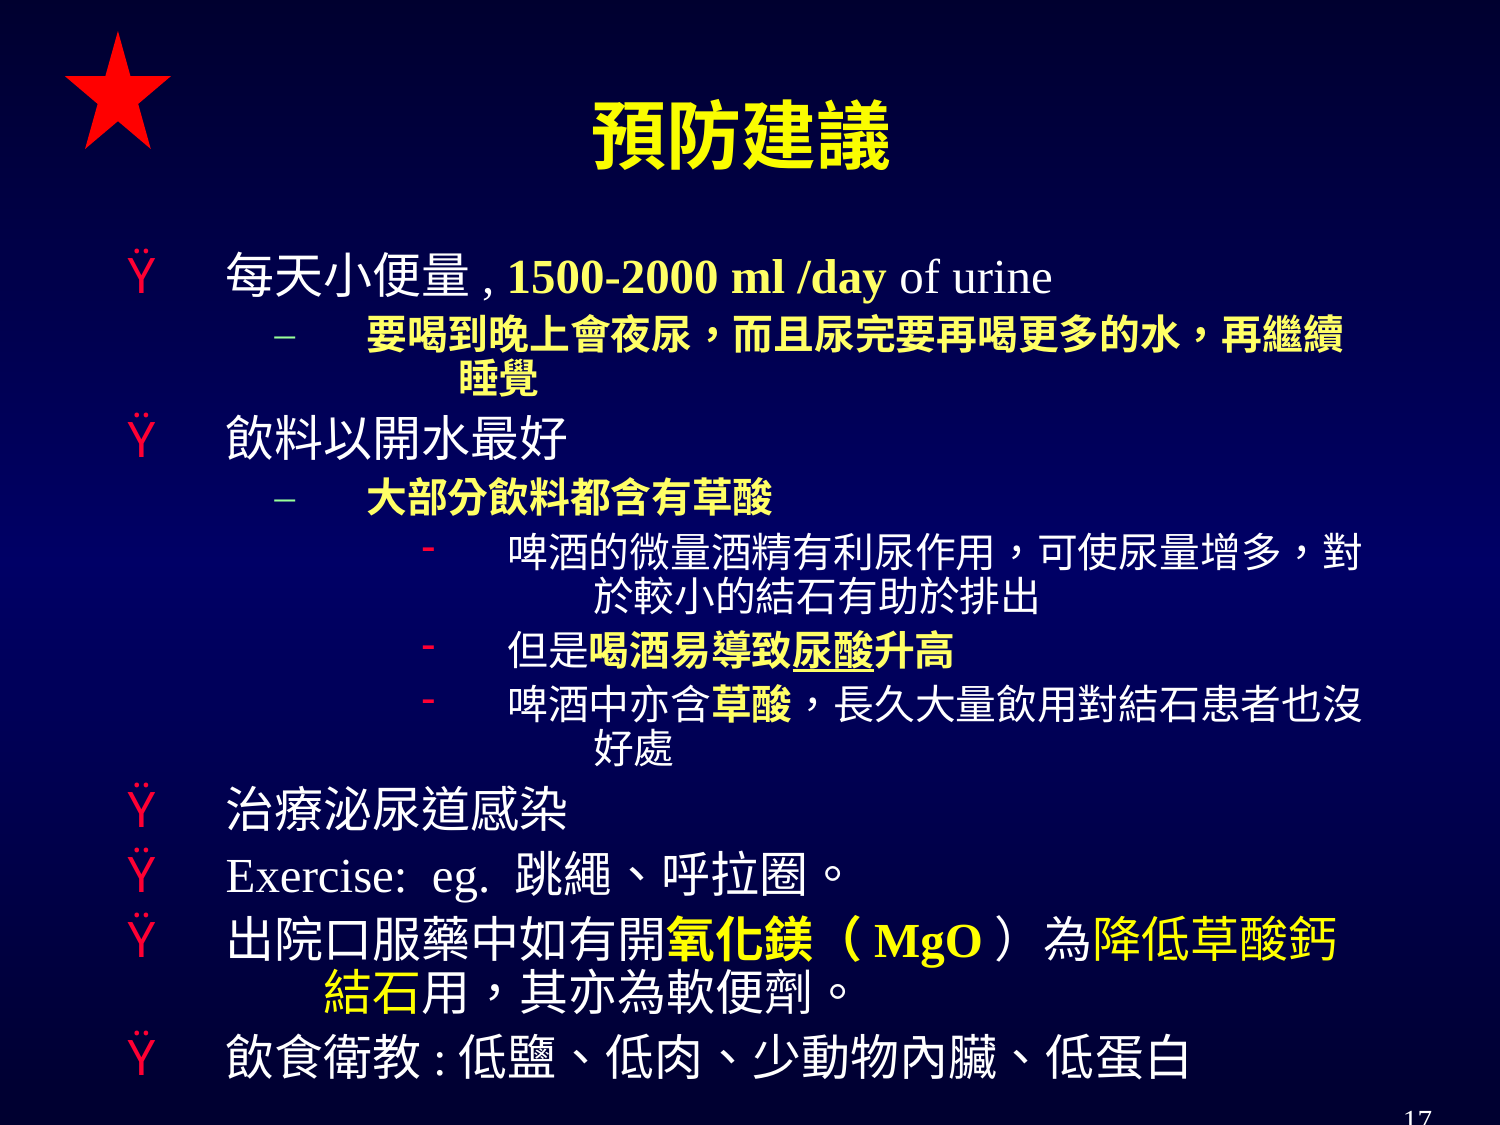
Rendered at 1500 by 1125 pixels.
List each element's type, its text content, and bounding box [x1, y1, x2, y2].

text_box [1387, 1093, 1491, 1118]
text_box [64, 31, 172, 149]
title 預防建議 [112, 66, 1388, 201]
list 每天小便量, 1500-2000 ml /day of urine 要喝到晚上會夜尿，而且尿完要再喝更多的水，再繼續睡覺 飲料以開水最好 大部分飲料都含有草酸 啤酒的微量酒精有利尿作用，可使尿量增多，對於較小的結石有助於排出 但是喝酒易導致尿酸升高 啤酒中亦含草酸，長久大量飲用對結石患者也沒好處 治療泌尿道感染 Exercise: eg. 跳繩、呼拉圈。 出院口服藥中如有開氧化鎂（MgO）為降低草酸鈣結石用，其亦為軟便劑。 飲食衛教:低鹽、低肉、少動物內臟、低蛋白 [112, 243, 1400, 1094]
